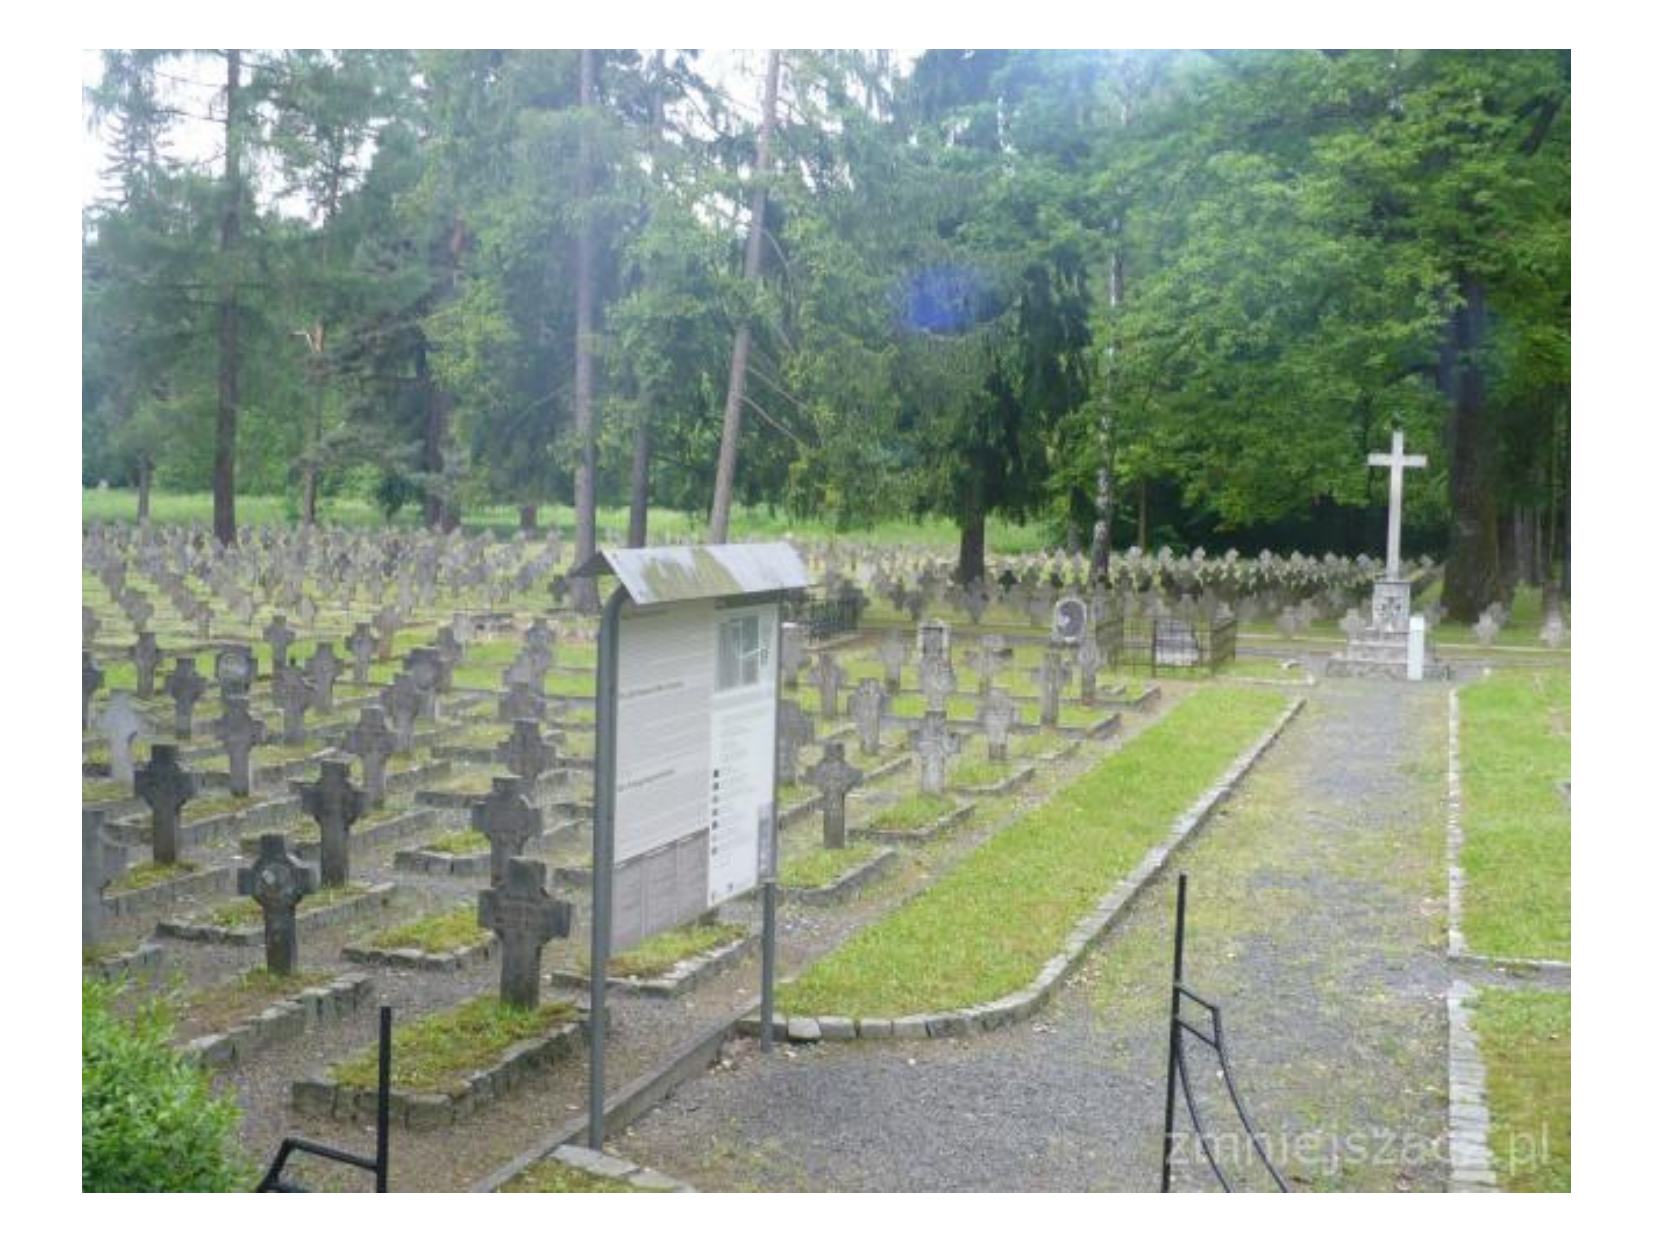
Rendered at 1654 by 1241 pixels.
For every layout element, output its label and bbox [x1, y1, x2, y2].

picture [82, 49, 1571, 1193]
